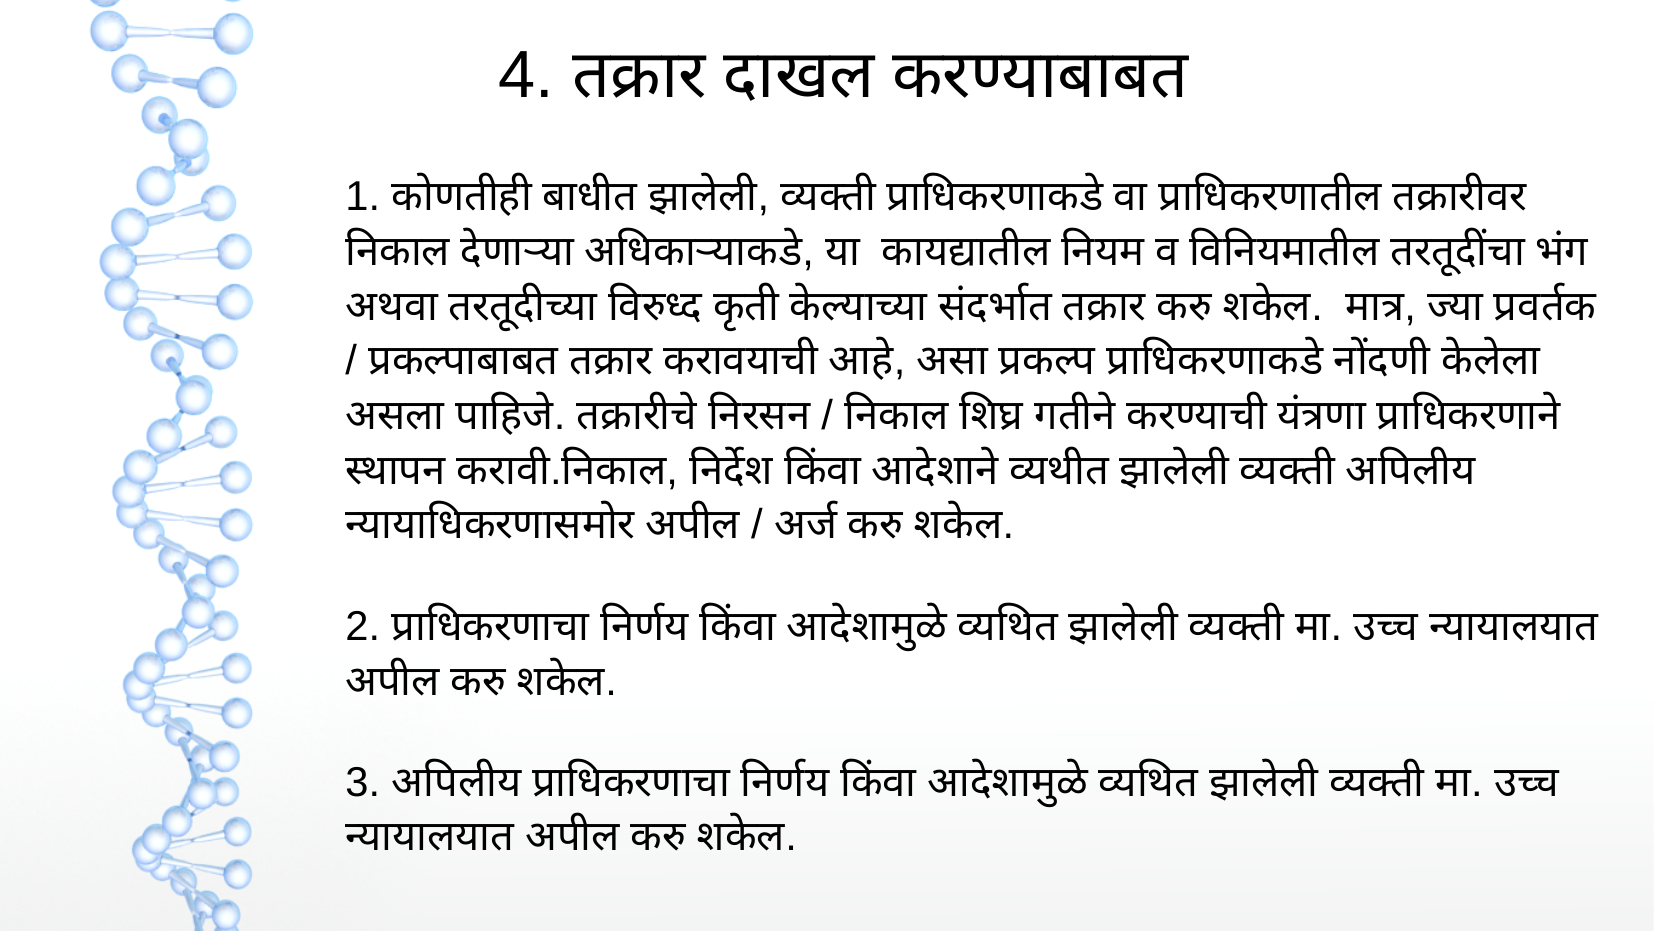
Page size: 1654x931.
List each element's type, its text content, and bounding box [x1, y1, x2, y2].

picture [0, 0, 1654, 931]
text_box 4. तक्रार दाखल करण्याबाबत [484, 29, 1266, 142]
text_box 1. कोणतीही बाधीत झालेली, व्यक्ती प्राधिकरणाकडे वा प्राधिकरणातील तक्रारीवर निकाल देणाऱ्या अधिकाऱ्याकडे, या कायद्यातील नियम व विनियमातील तरतूदींचा भंग अथवा तरतूदीच्या विरुध्द कृती केल्याच्या संदर्भात तक्रार करु शकेल. मात्र, ज्या प्रवर्तक / प्रकल्पाबाबत तक्रार करावयाची आहे, असा प्रकल्प प्राधिकरणाकडे नोंदणी केलेला असला पाहिजे. तक्रारीचे निरसन / निकाल शिघ्र गतीने करण्याची यंत्रणा प्राधिकरणाने स्थापन करावी.निकाल, निर्देश किंवा आदेशाने व्यथीत झालेली व्यक्ती अपिलीय न्यायाधिकरणासमोर अपील / अर्ज करु शकेल. 2. प्राधिकरणाचा निर्णय किंवा आदेशामुळे व्यथित झालेली व्यक्ती मा. उच्च न्यायालयात अपील करु शकेल. 3. अपिलीय प्राधिकरणाचा निर्णय किंवा आदेशामुळे व्यथित झालेली व्यक्ती मा. उच्च न्यायालयात अपील करु शकेल. [330, 165, 1615, 898]
